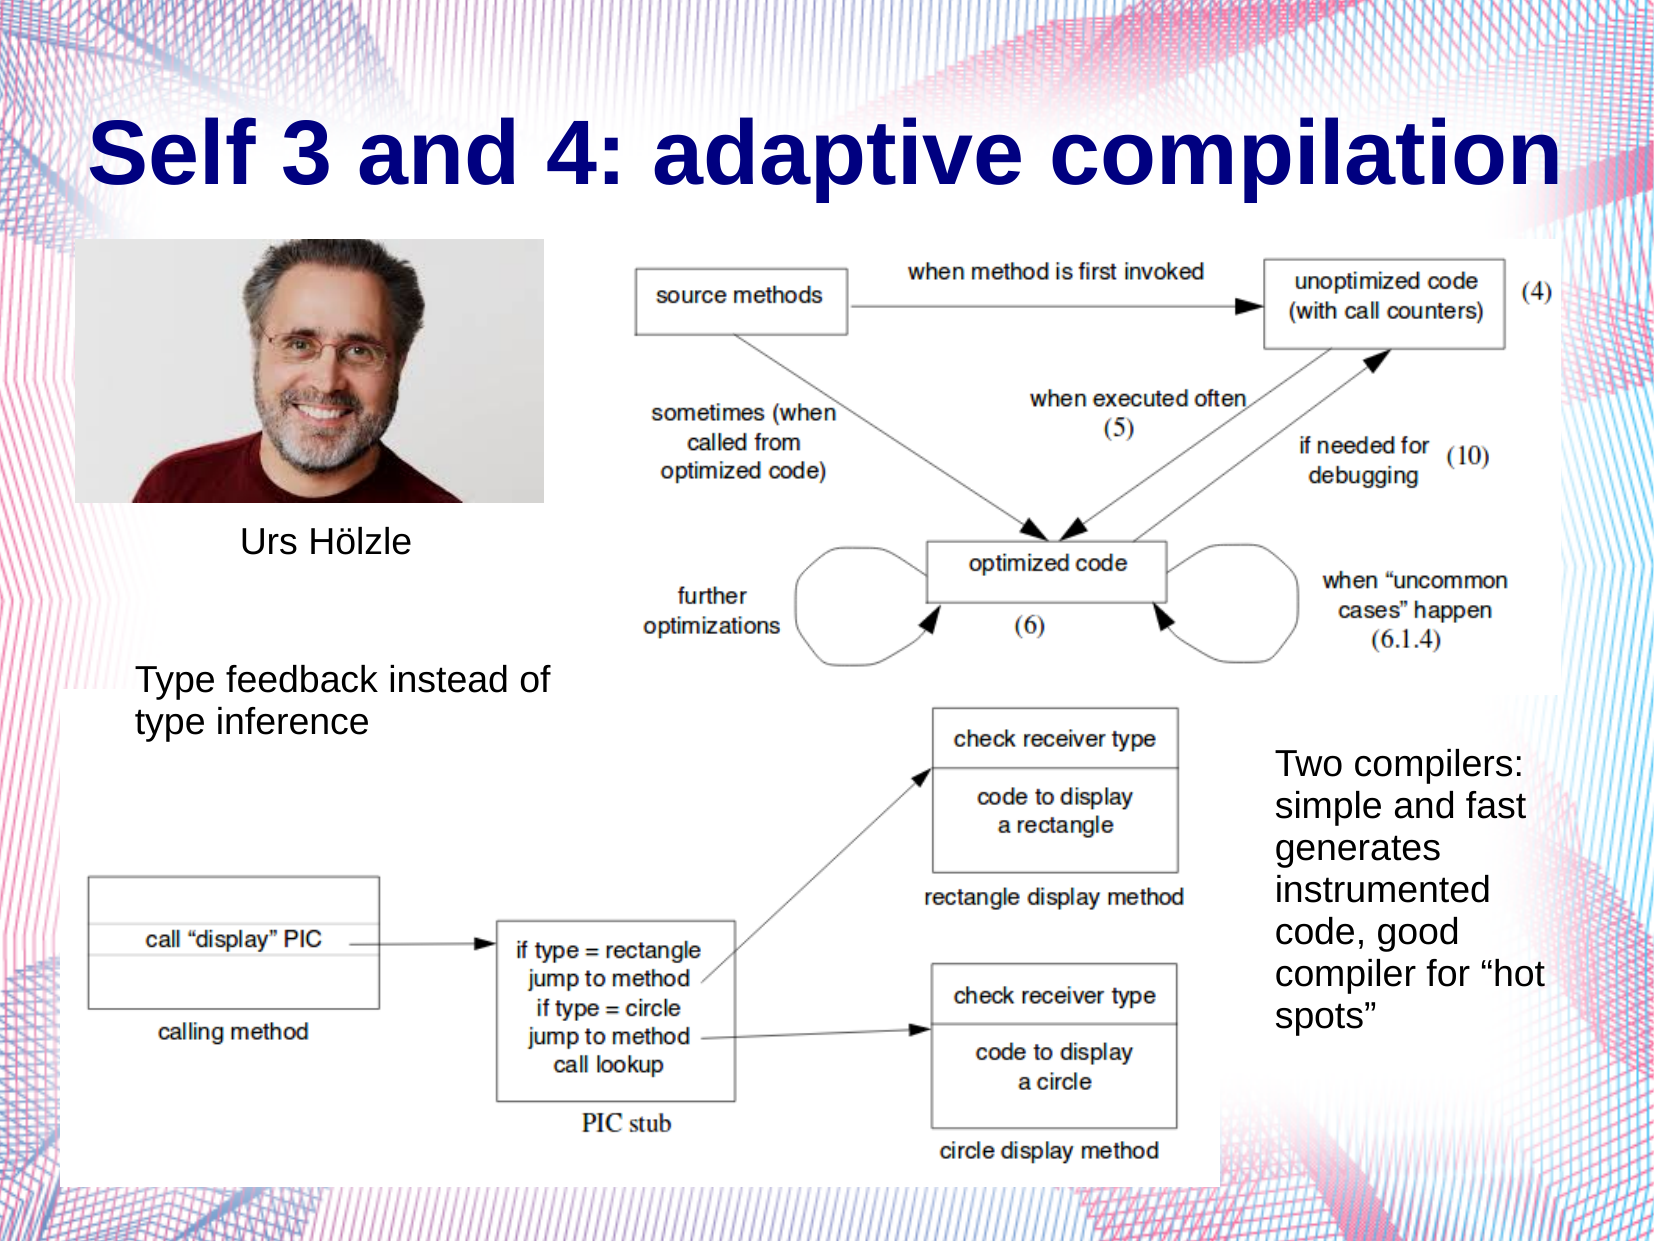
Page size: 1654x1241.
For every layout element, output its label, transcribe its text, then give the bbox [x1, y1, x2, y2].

text_box Urs Hölzle [225, 513, 600, 571]
text_box Type feedback instead of type inference [120, 651, 631, 751]
picture [0, 0, 1654, 1241]
title Self 3 and 4: adaptive compilation [82, 49, 1571, 257]
text_box Two compilers: simple and fast generates instrumented code, good compiler for “hot spots” [1260, 735, 1576, 1044]
